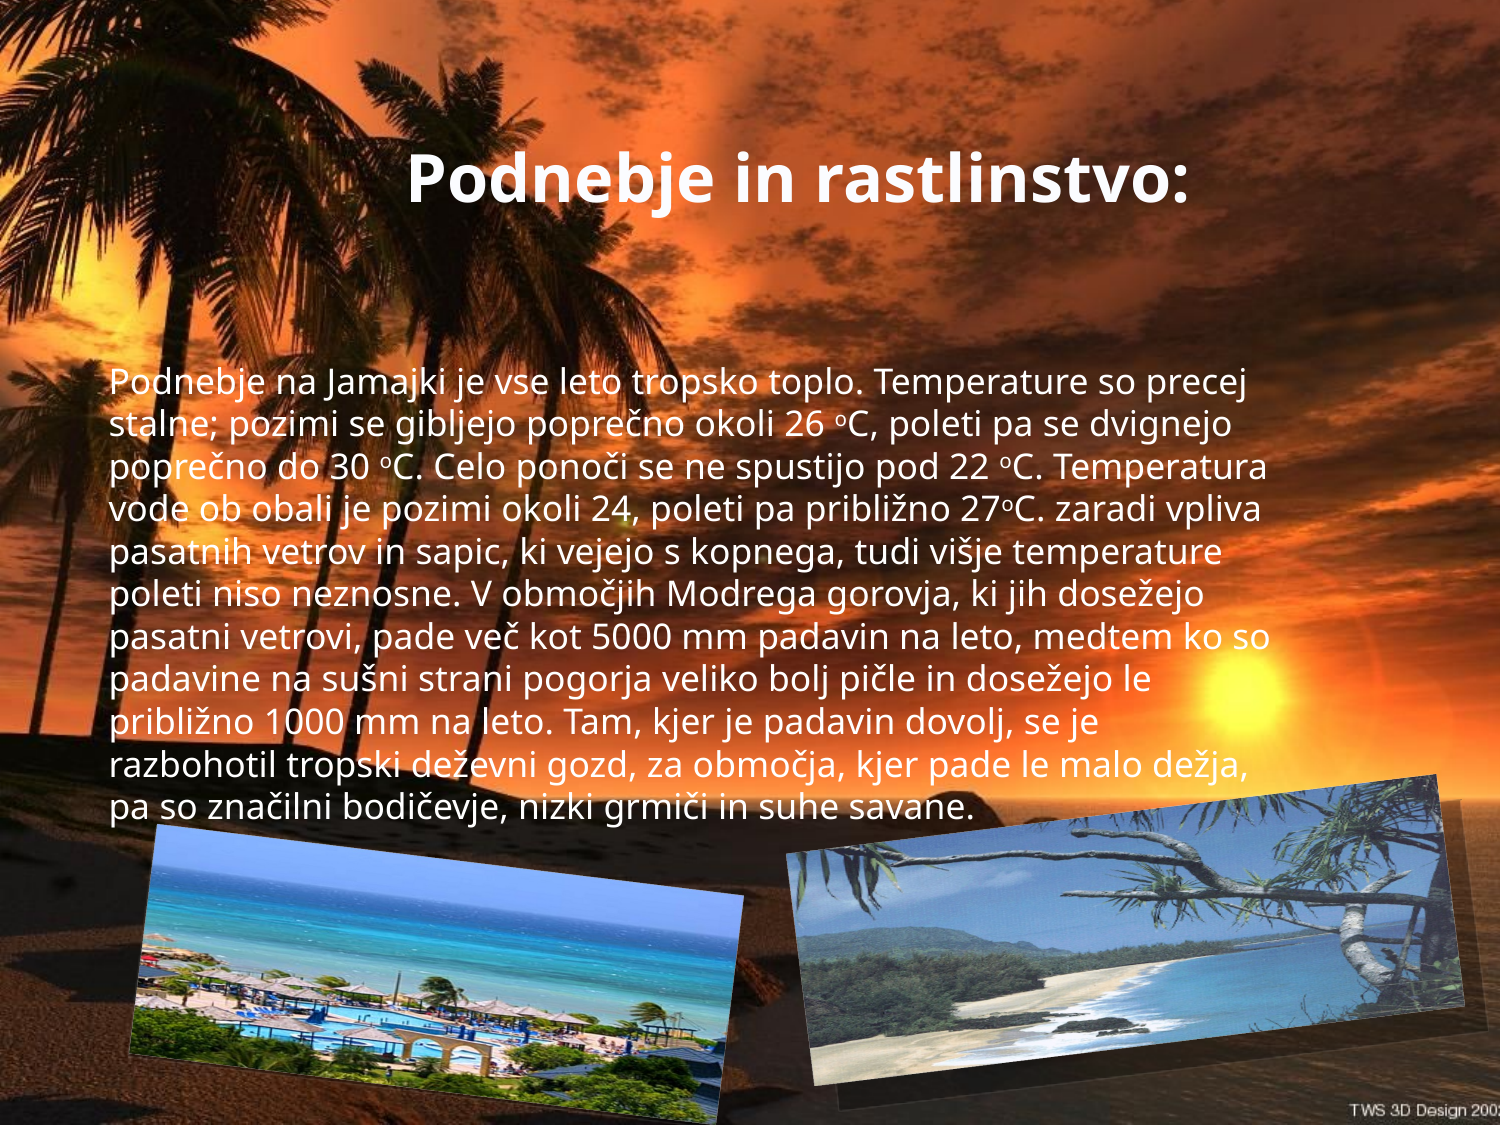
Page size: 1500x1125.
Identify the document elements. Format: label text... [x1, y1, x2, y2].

picture [0, 0, 1500, 1125]
text_box Podnebje in rastlinstvo: [390, 128, 1207, 224]
text_box Podnebje na Jamajki je vse leto tropsko toplo. Temperature so precej stalne; pozimi se gibljejo poprečno okoli 26 oC, poleti pa se dvignejo poprečno do 30 oC. Celo ponoči se ne spustijo pod 22 oC. Temperatura vode ob obali je pozimi okoli 24, poleti pa približno 27oC. zaradi vpliva pasatnih vetrov in sapic, ki vejejo s kopnega, tudi višje temperature poleti niso neznosne. V območjih Modrega gorovja, ki jih dosežejo pasatni vetrovi, pade več kot 5000 mm padavin na leto, medtem ko so padavine na sušni strani pogorja veliko bolj pičle in dosežejo le približno 1000 mm na leto. Tam, kjer je padavin dovolj, se je razbohotil tropski deževni gozd, za območja, kjer pade le malo dežja, pa so značilni bodičevje, nizki grmiči in suhe savane. [93, 351, 1290, 877]
